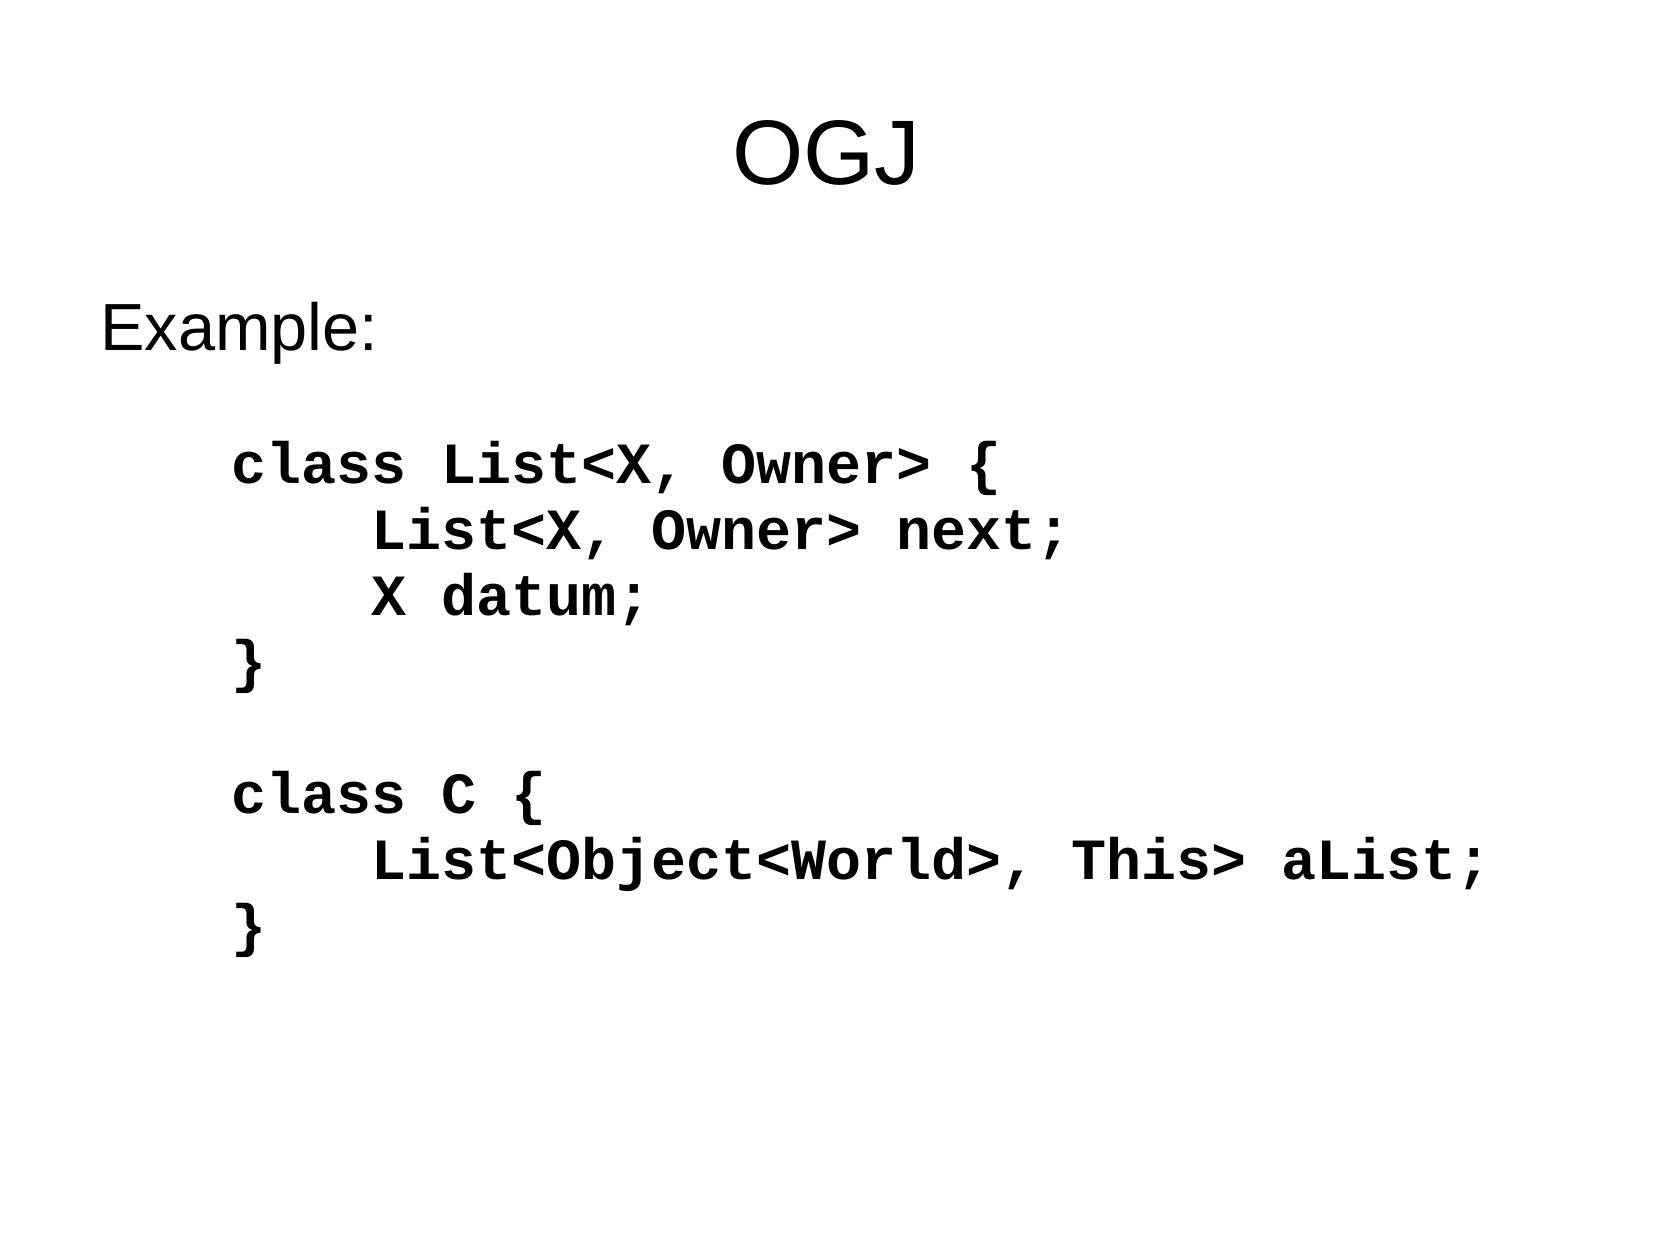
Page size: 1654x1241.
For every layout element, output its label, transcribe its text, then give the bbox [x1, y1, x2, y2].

text_box class List<X, Owner> { List<X, Owner> next; X datum; } class C { List<Object<World>, This> aList; } [216, 427, 1506, 975]
list Example: [82, 290, 1571, 1094]
title OGJ [82, 56, 1571, 250]
